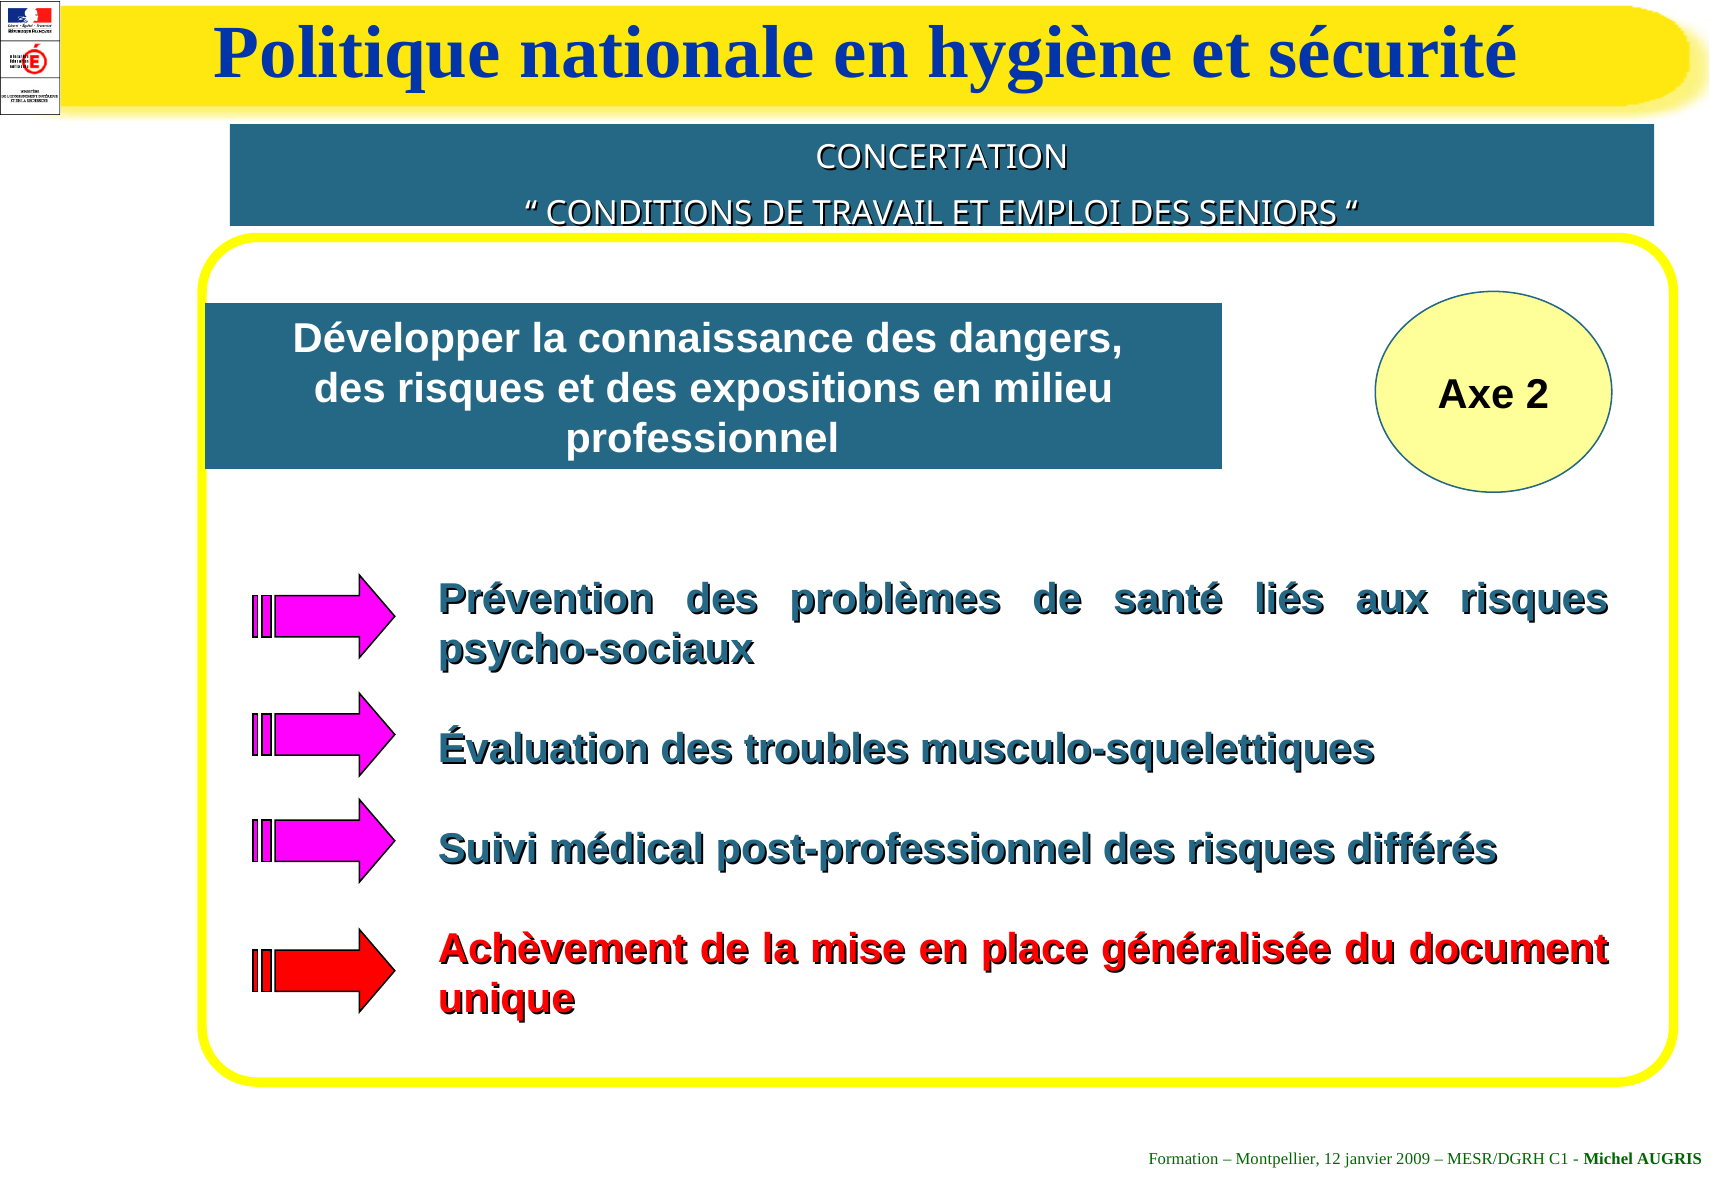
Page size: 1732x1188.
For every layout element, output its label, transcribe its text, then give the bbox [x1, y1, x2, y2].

text_box [253, 820, 257, 861]
text_box [253, 596, 257, 637]
text_box Développer la connaissance des dangers, des risques et des expositions en milieu professionnel [205, 303, 1222, 469]
text_box [262, 596, 271, 637]
text_box Axe 2 [1375, 291, 1612, 493]
text_box [275, 929, 395, 1013]
text_box [262, 820, 271, 861]
text_box CONCERTATION “ CONDITIONS DE TRAVAIL ET EMPLOI DES SENIORS “ [229, 124, 1655, 226]
text_box Politique nationale en hygiène et sécurité [199, 0, 1534, 100]
text_box [253, 950, 257, 991]
text_box [262, 714, 271, 755]
text_box [275, 575, 395, 658]
text_box [253, 714, 257, 755]
text_box [262, 950, 271, 991]
text_box [275, 693, 395, 776]
picture [0, 0, 1710, 121]
text_box [275, 799, 395, 883]
text_box Prévention des problèmes de santé liés aux risques psycho-sociaux Évaluation des troubles musculo-squelettiques Suivi médical post-professionnel des risques différés Achèvement de la mise en place généralisée du document unique [364, 562, 1624, 1021]
